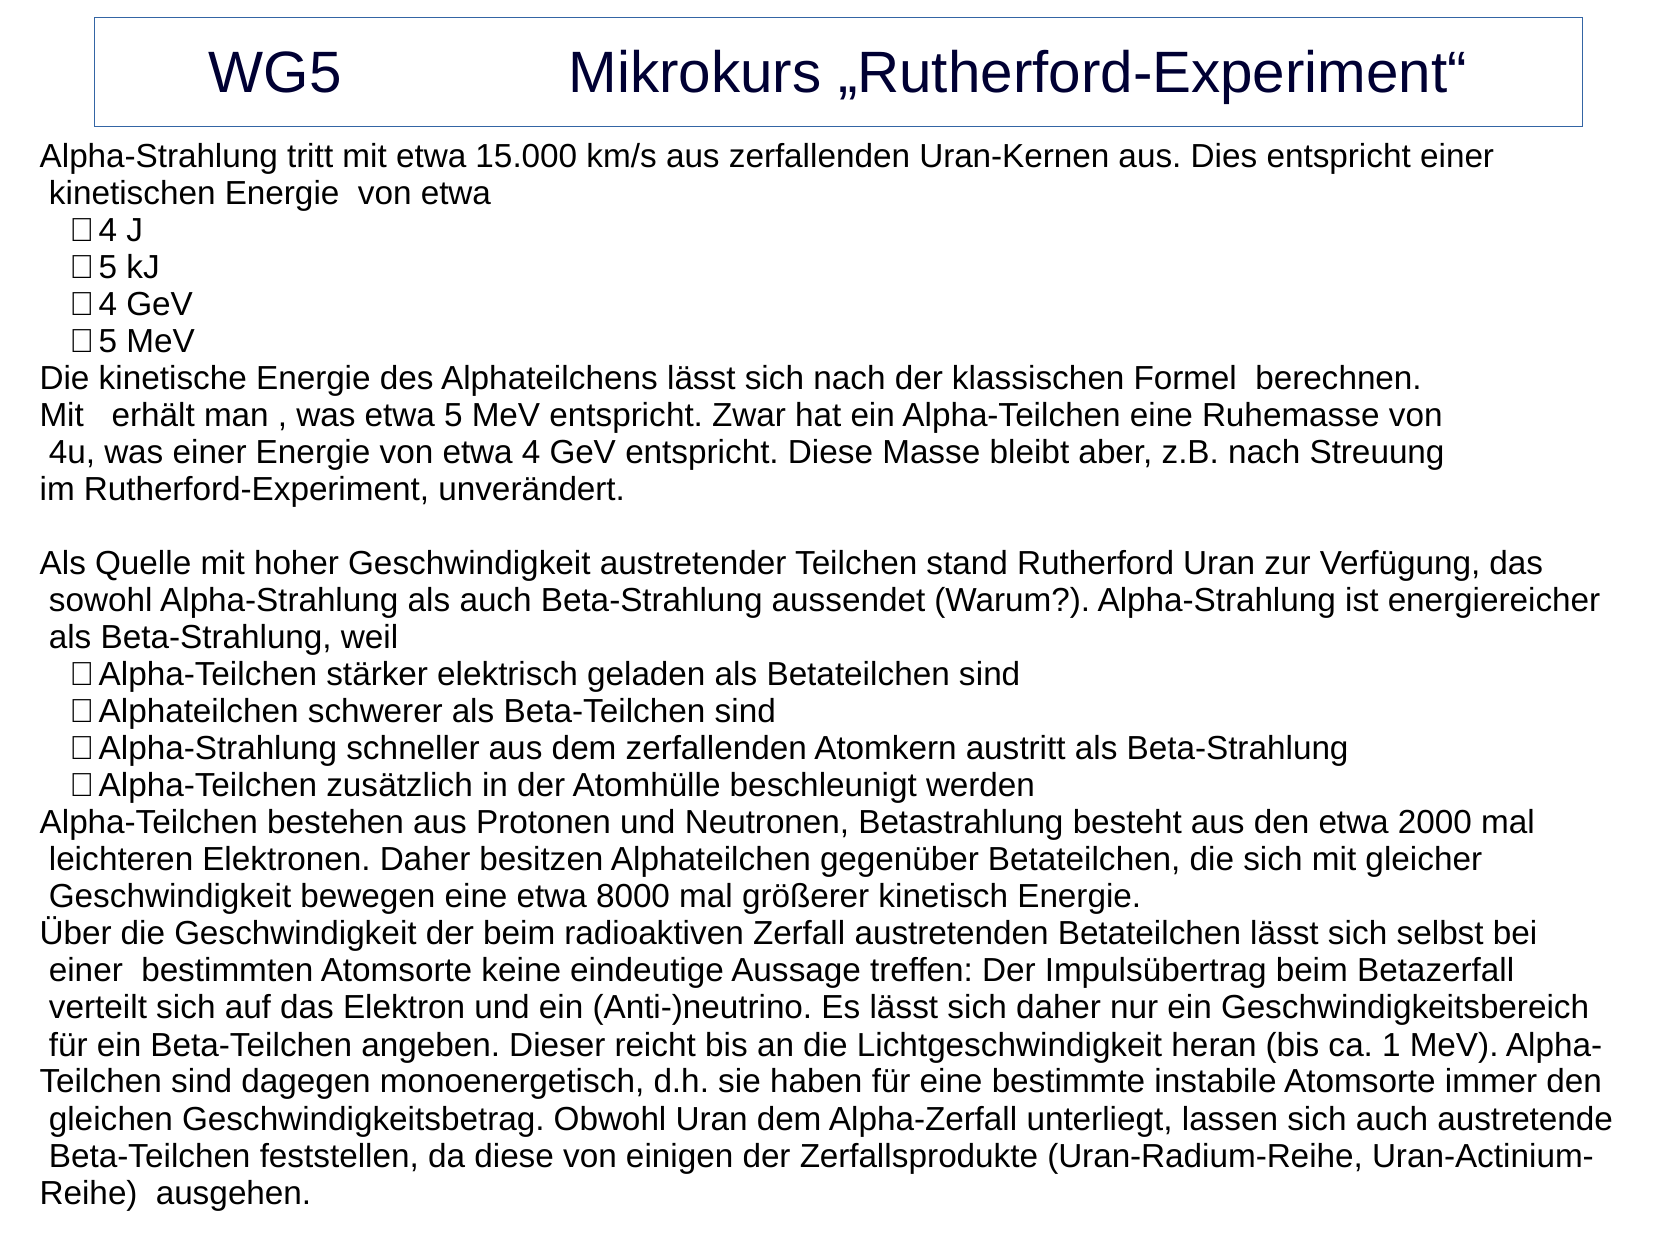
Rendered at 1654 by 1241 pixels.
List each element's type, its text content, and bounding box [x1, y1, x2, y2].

title WG5 Mikrokurs „Rutherford-Experiment“ [94, 17, 1583, 127]
text_box Alpha-Strahlung tritt mit etwa 15.000 km/s aus zerfallenden Uran-Kernen aus. Dies entspricht einer kinetischen Energie von etwa  4 J  5 kJ  4 GeV  5 MeV Die kinetische Energie des Alphateilchens lässt sich nach der klassischen Formel berechnen. Mit erhält man , was etwa 5 MeV entspricht. Zwar hat ein Alpha-Teilchen eine Ruhemasse von 4u, was einer Energie von etwa 4 GeV entspricht. Diese Masse bleibt aber, z.B. nach Streuung im Rutherford-Experiment, unverändert. Als Quelle mit hoher Geschwindigkeit austretender Teilchen stand Rutherford Uran zur Verfügung, das sowohl Alpha-Strahlung als auch Beta-Strahlung aussendet (Warum?). Alpha-Strahlung ist energiereicher als Beta-Strahlung, weil  Alpha-Teilchen stärker elektrisch geladen als Betateilchen sind  Alphateilchen schwerer als Beta-Teilchen sind  Alpha-Strahlung schneller aus dem zerfallenden Atomkern austritt als Beta-Strahlung  Alpha-Teilchen zusätzlich in der Atomhülle beschleunigt werden Alpha-Teilchen bestehen aus Protonen und Neutronen, Betastrahlung besteht aus den etwa 2000 mal leichteren Elektronen. Daher besitzen Alphateilchen gegenüber Betateilchen, die sich mit gleicher Geschwindigkeit bewegen eine etwa 8000 mal größerer kinetisch Energie. Über die Geschwindigkeit der beim radioaktiven Zerfall austretenden Betateilchen lässt sich selbst bei einer bestimmten Atomsorte keine eindeutige Aussage treffen: Der Impulsübertrag beim Betazerfall verteilt sich auf das Elektron und ein (Anti-)neutrino. Es lässt sich daher nur ein Geschwindigkeitsbereich für ein Beta-Teilchen angeben. Dieser reicht bis an die Lichtgeschwindigkeit heran (bis ca. 1 MeV). Alpha- Teilchen sind dagegen monoenergetisch, d.h. sie haben für eine bestimmte instabile Atomsorte immer den gleichen Geschwindigkeitsbetrag. Obwohl Uran dem Alpha-Zerfall unterliegt, lassen sich auch austretende Beta-Teilchen feststellen, da diese von einigen der Zerfallsprodukte (Uran-Radium-Reihe, Uran-Actinium- Reihe) ausgehen. [24, 129, 1630, 1233]
